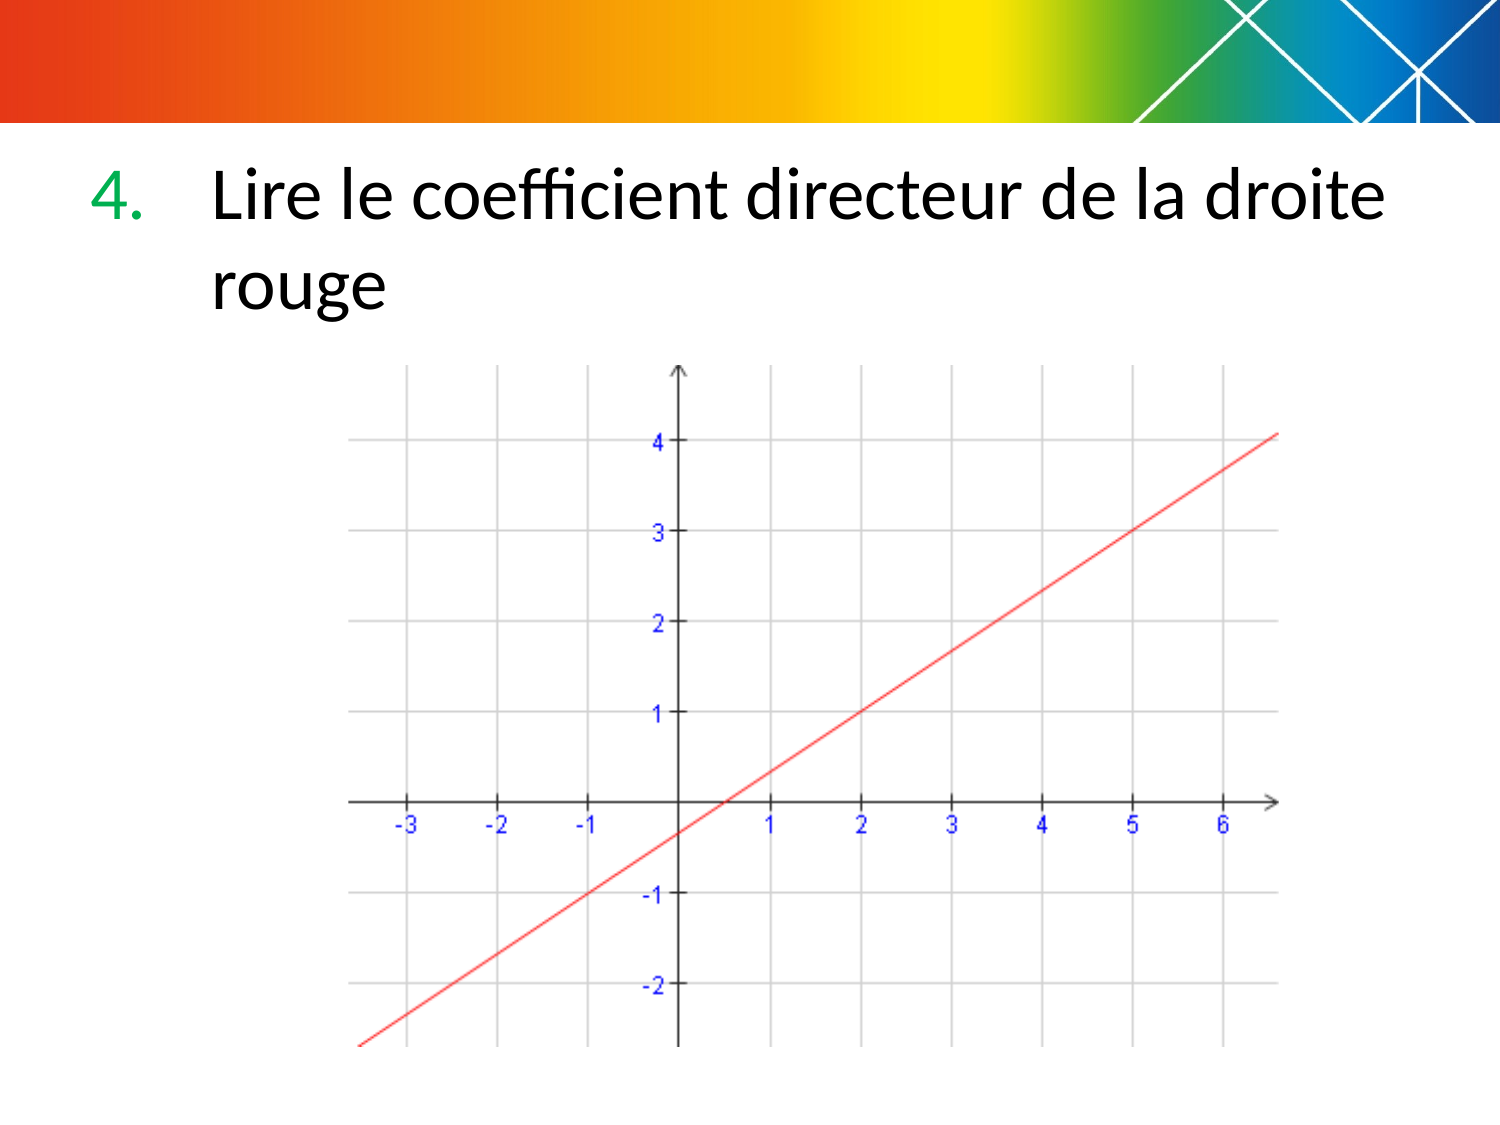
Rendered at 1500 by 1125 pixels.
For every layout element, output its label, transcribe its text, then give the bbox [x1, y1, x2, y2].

picture [0, 0, 1359, 123]
title Lire le coefficient directeur de la droite rouge [75, 136, 1426, 332]
picture [348, 365, 1279, 1047]
picture [1340, 0, 1500, 123]
